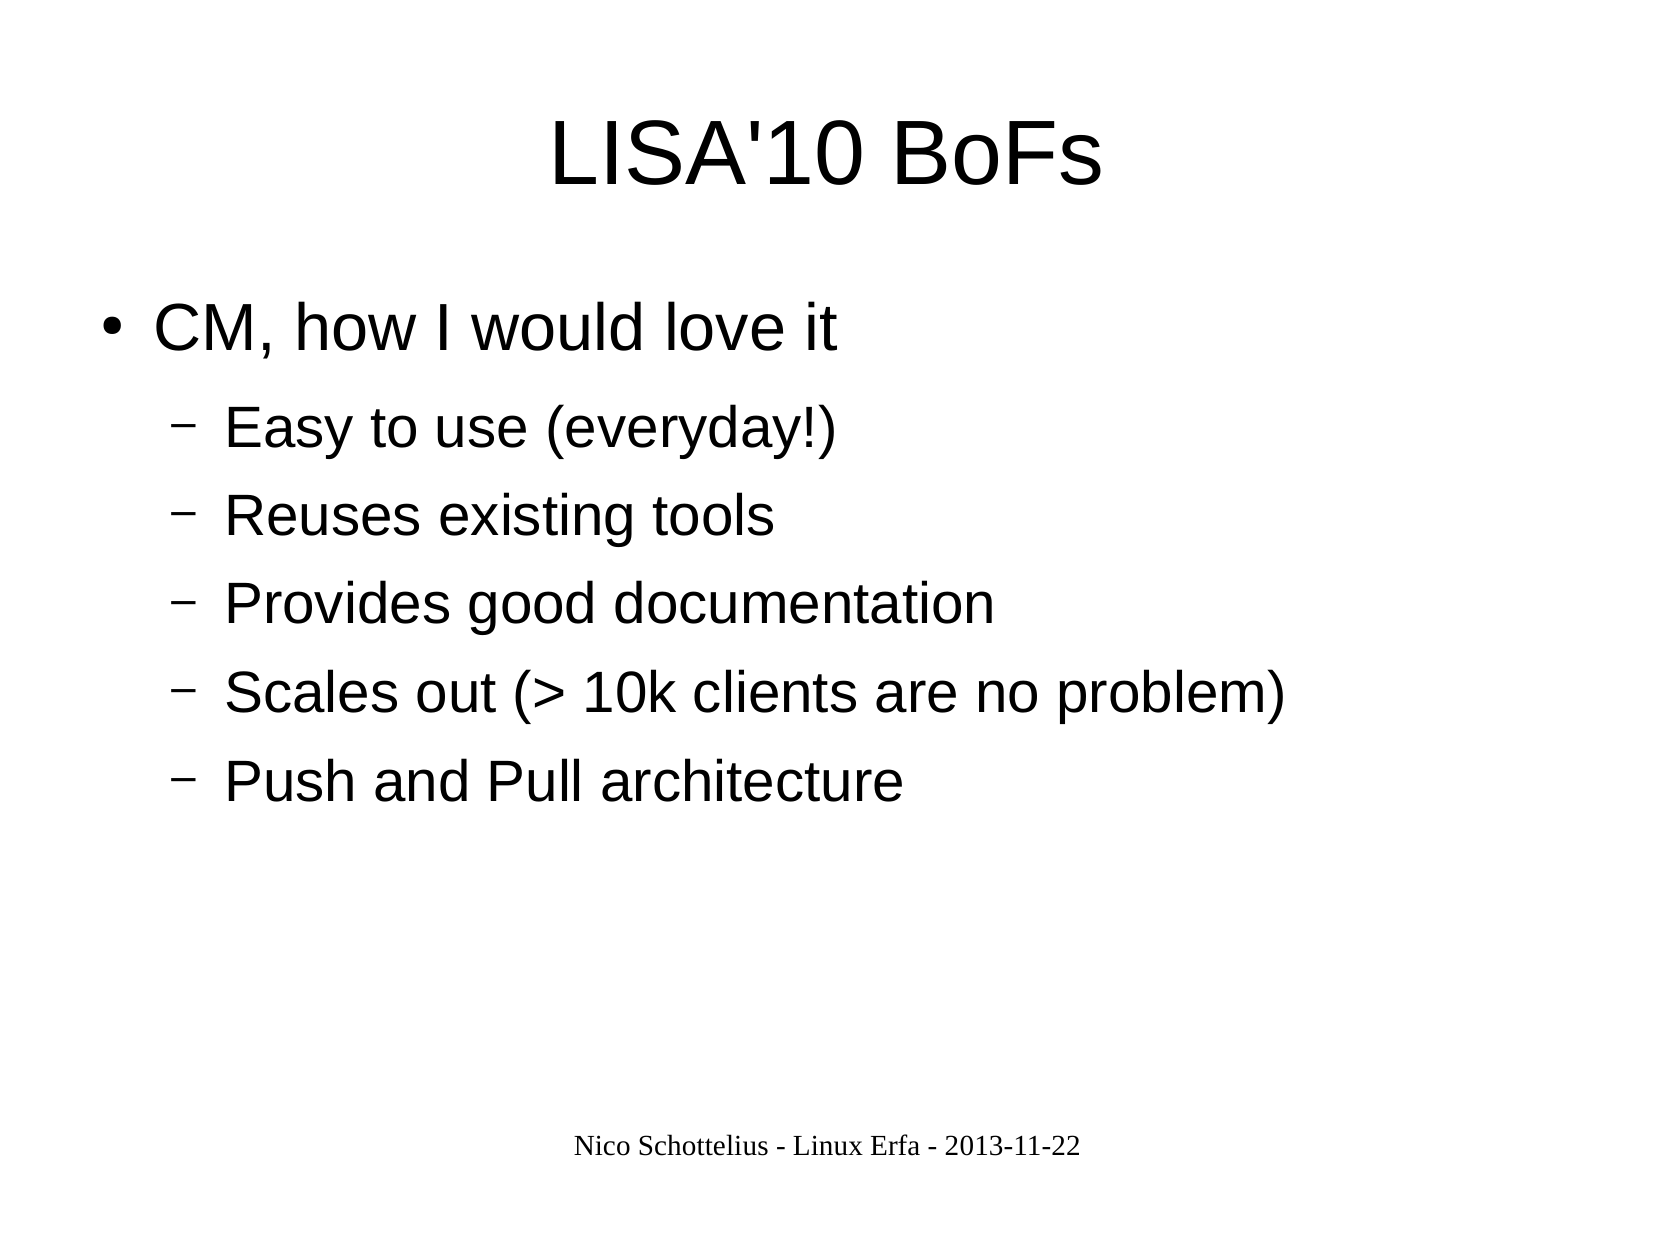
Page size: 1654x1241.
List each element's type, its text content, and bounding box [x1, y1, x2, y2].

list CM, how I would love it Easy to use (everyday!) Reuses existing tools Provides good documentation Scales out (> 10k clients are no problem) Push and Pull architecture [82, 290, 1538, 1010]
title LISA'10 BoFs [82, 49, 1571, 257]
